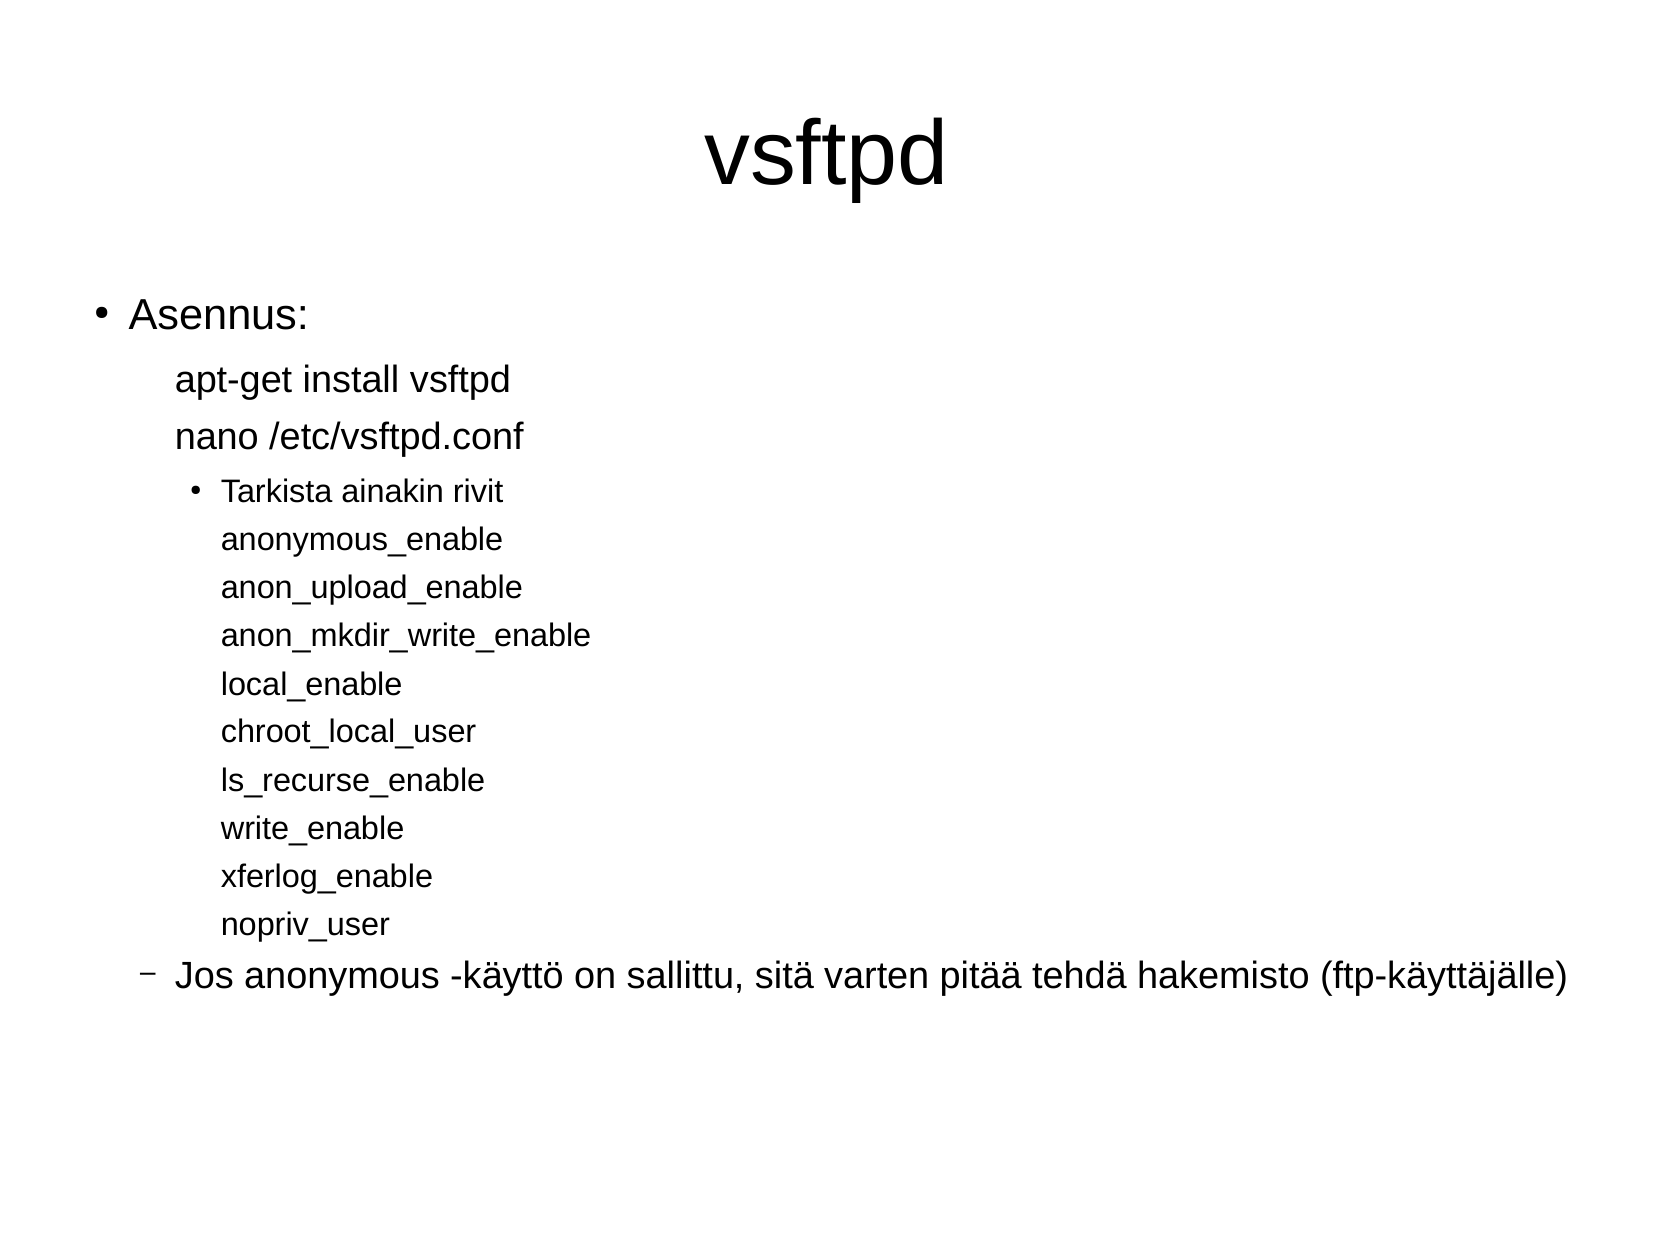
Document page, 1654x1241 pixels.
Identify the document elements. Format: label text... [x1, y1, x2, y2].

title vsftpd [82, 49, 1571, 257]
list Asennus: apt-get install vsftpd nano /etc/vsftpd.conf Tarkista ainakin rivit anonymous_enable anon_upload_enable anon_mkdir_write_enable local_enable chroot_local_user ls_recurse_enable write_enable xferlog_enable nopriv_user Jos anonymous -käyttö on sallittu, sitä varten pitää tehdä hakemisto (ftp-käyttäjälle) [82, 290, 1571, 1010]
